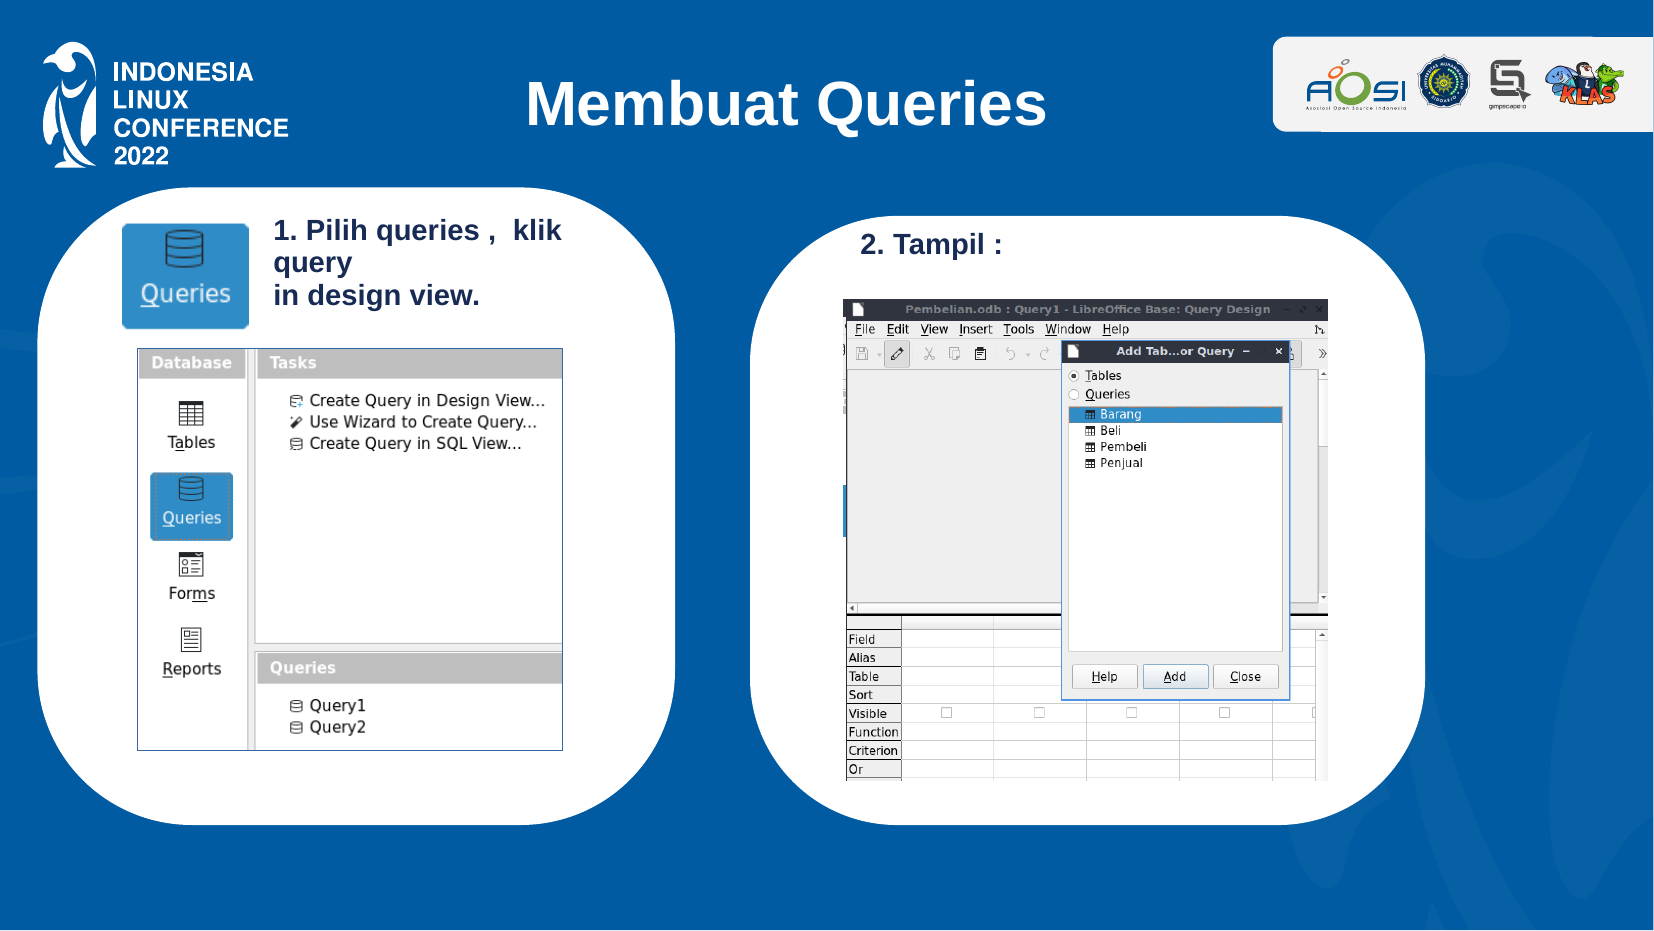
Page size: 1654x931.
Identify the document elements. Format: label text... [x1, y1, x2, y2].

picture [1545, 62, 1624, 105]
picture [843, 299, 1328, 781]
picture [137, 348, 563, 751]
picture [1417, 54, 1471, 108]
text_box 2. Tampil : [825, 214, 1501, 336]
picture [122, 216, 249, 335]
title Membuat Queries [525, 68, 1238, 182]
text_box [750, 234, 1426, 826]
text_box [37, 187, 676, 826]
text_box 1. Pilih queries , klik query in design view. [237, 213, 638, 373]
